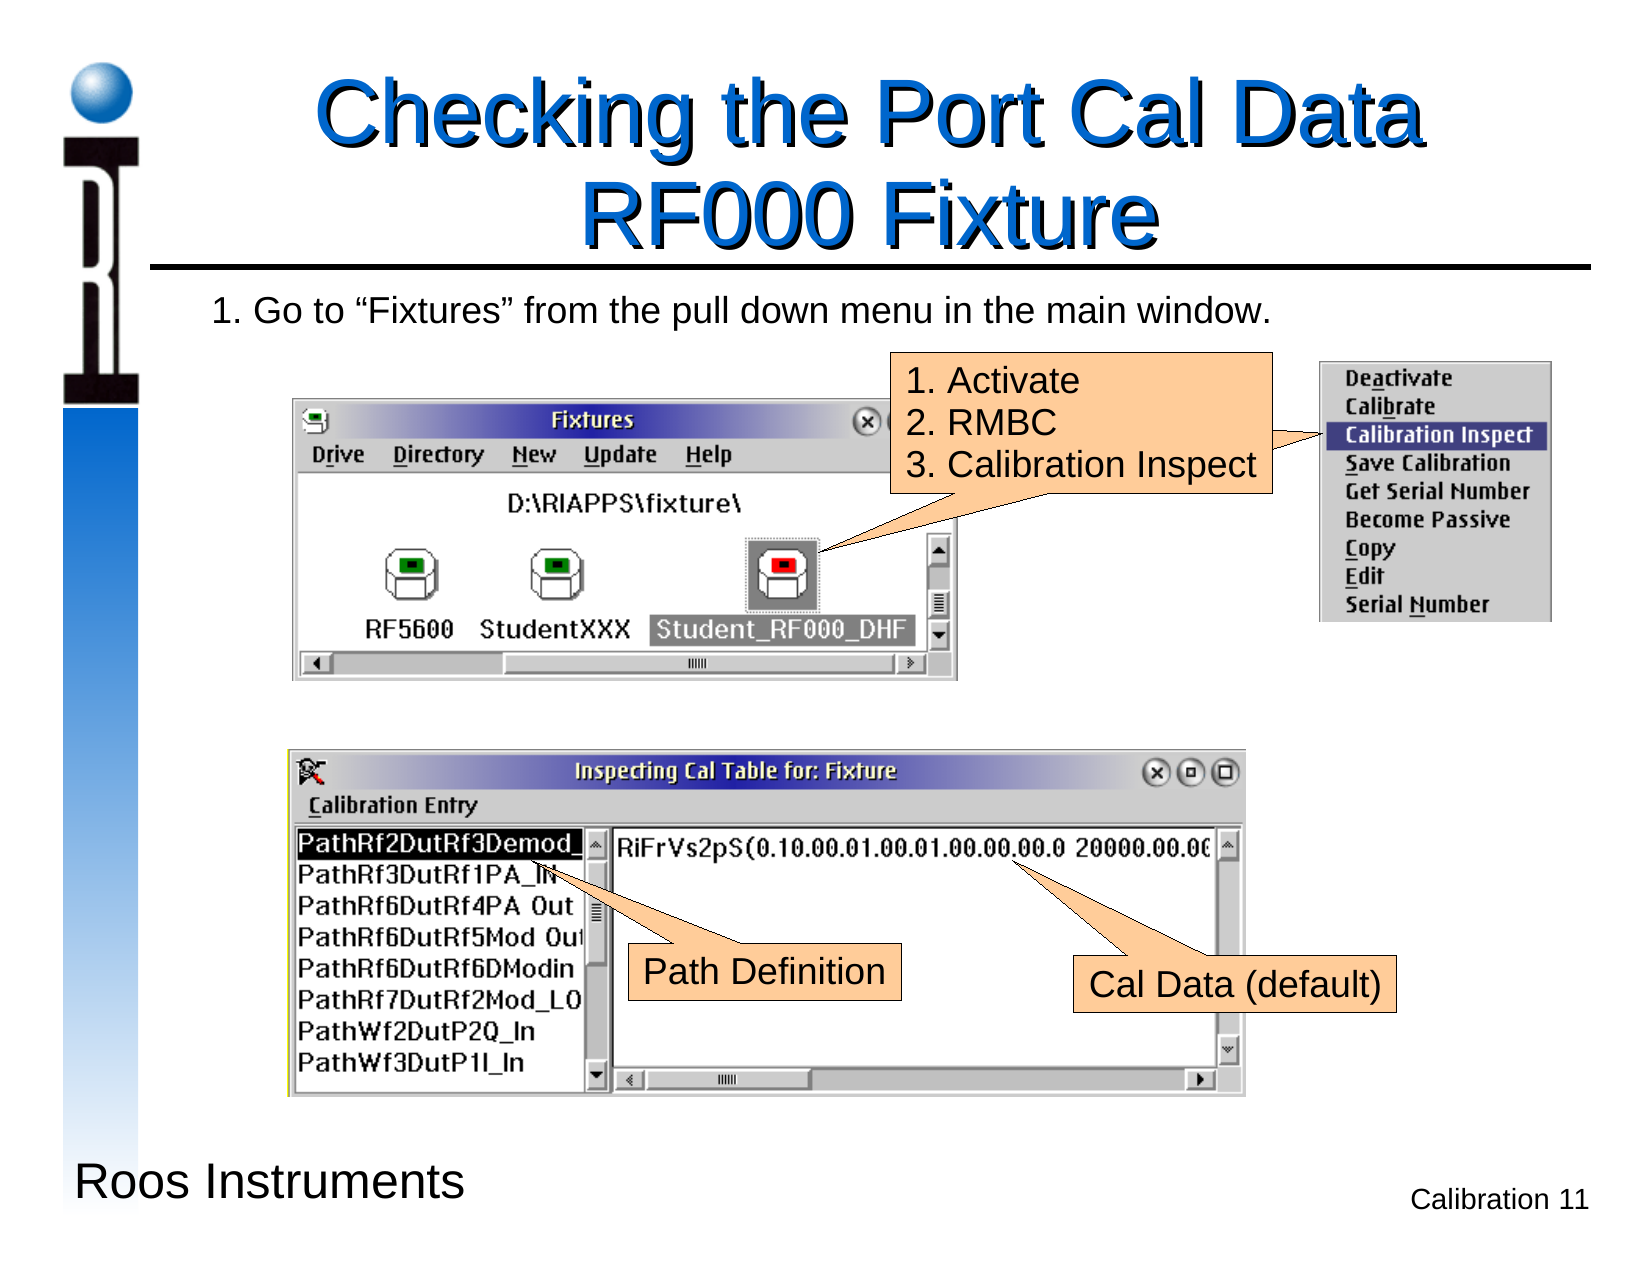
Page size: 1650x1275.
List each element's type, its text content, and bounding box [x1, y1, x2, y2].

title Checking the Port Cal Data RF000 Fixture [147, 60, 1591, 266]
text_box [1273, 430, 1323, 450]
text_box Cal Data (default) [1012, 860, 1397, 1013]
picture [59, 59, 144, 411]
picture [1319, 361, 1552, 622]
text_box Path Definition [531, 860, 902, 1001]
picture [287, 749, 1246, 1097]
text_box 1. Go to “Fixtures” from the pull down menu in the main window. [196, 281, 1519, 423]
picture [292, 398, 958, 681]
text_box 1. Activate 2. RMBC 3. Calibration Inspect [818, 352, 1273, 553]
